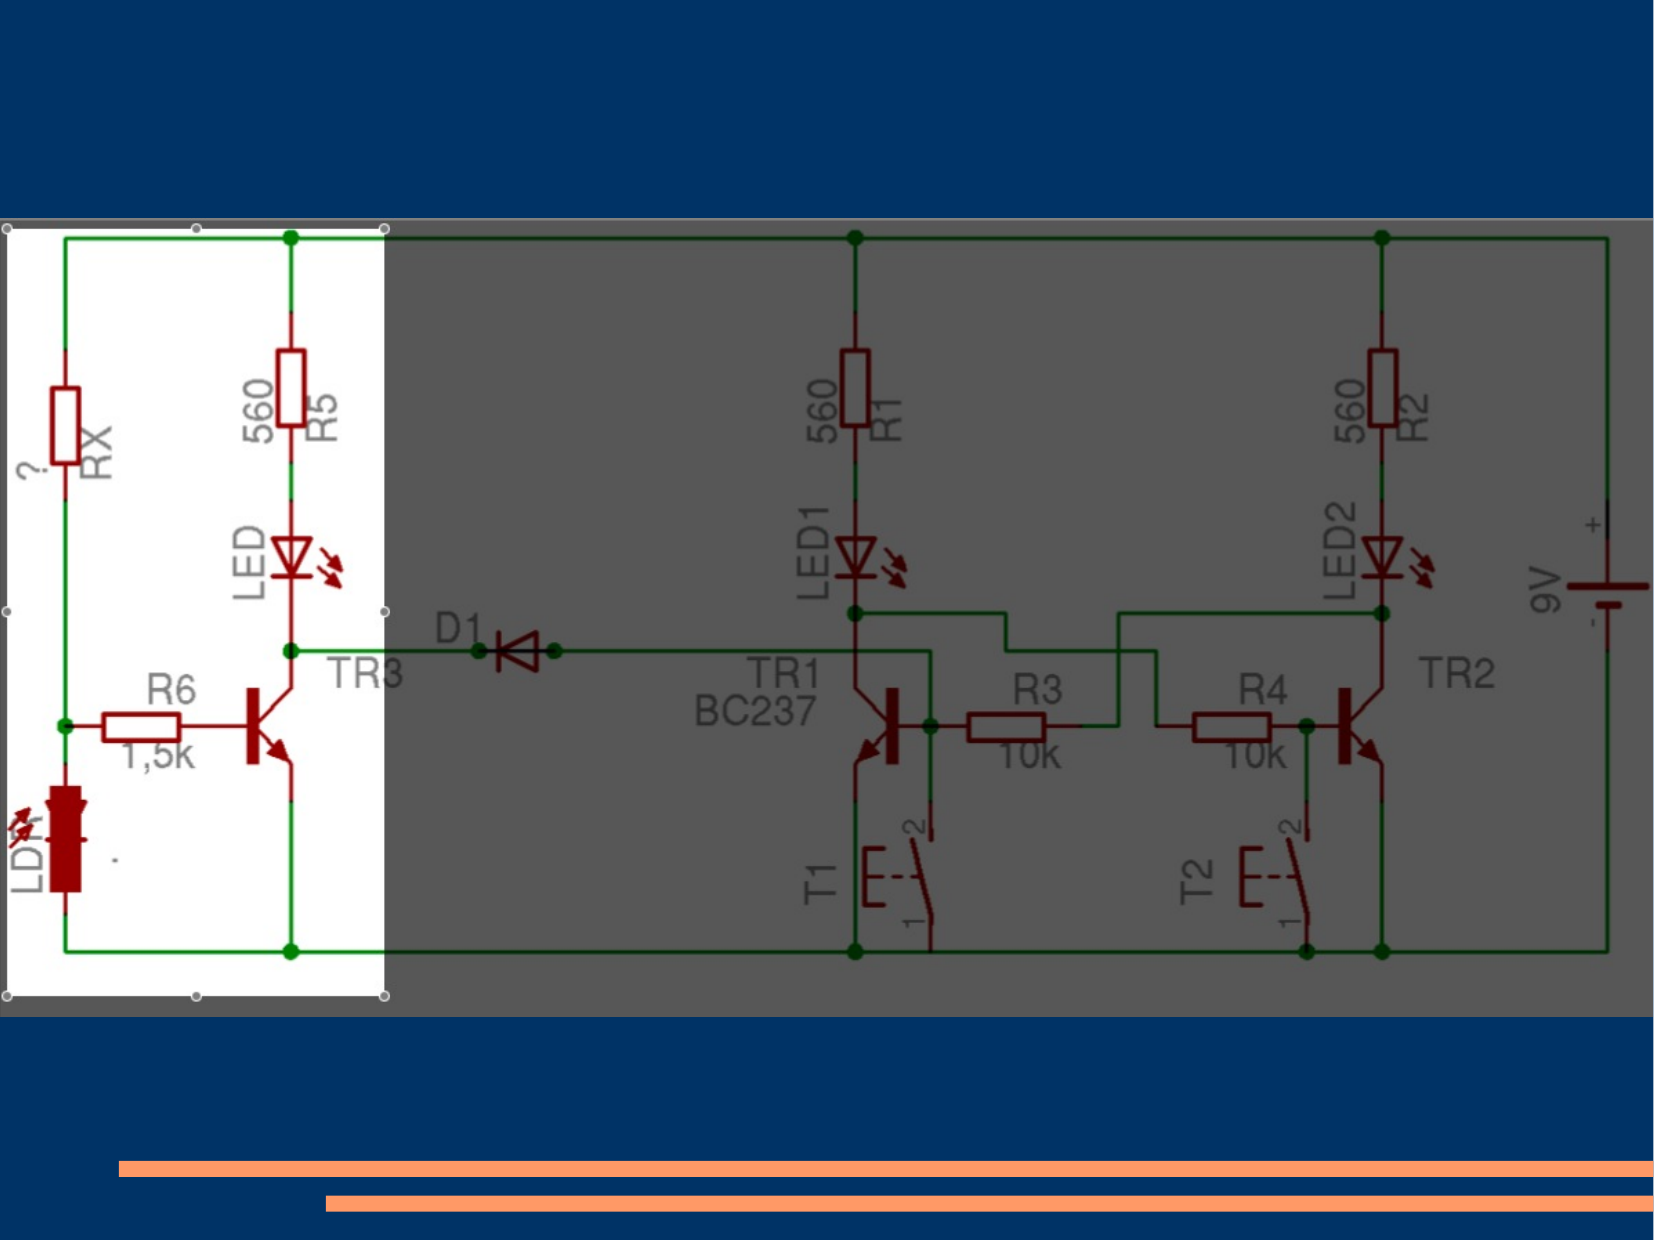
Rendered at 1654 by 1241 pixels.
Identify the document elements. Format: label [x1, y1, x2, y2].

picture [0, 218, 1653, 1017]
